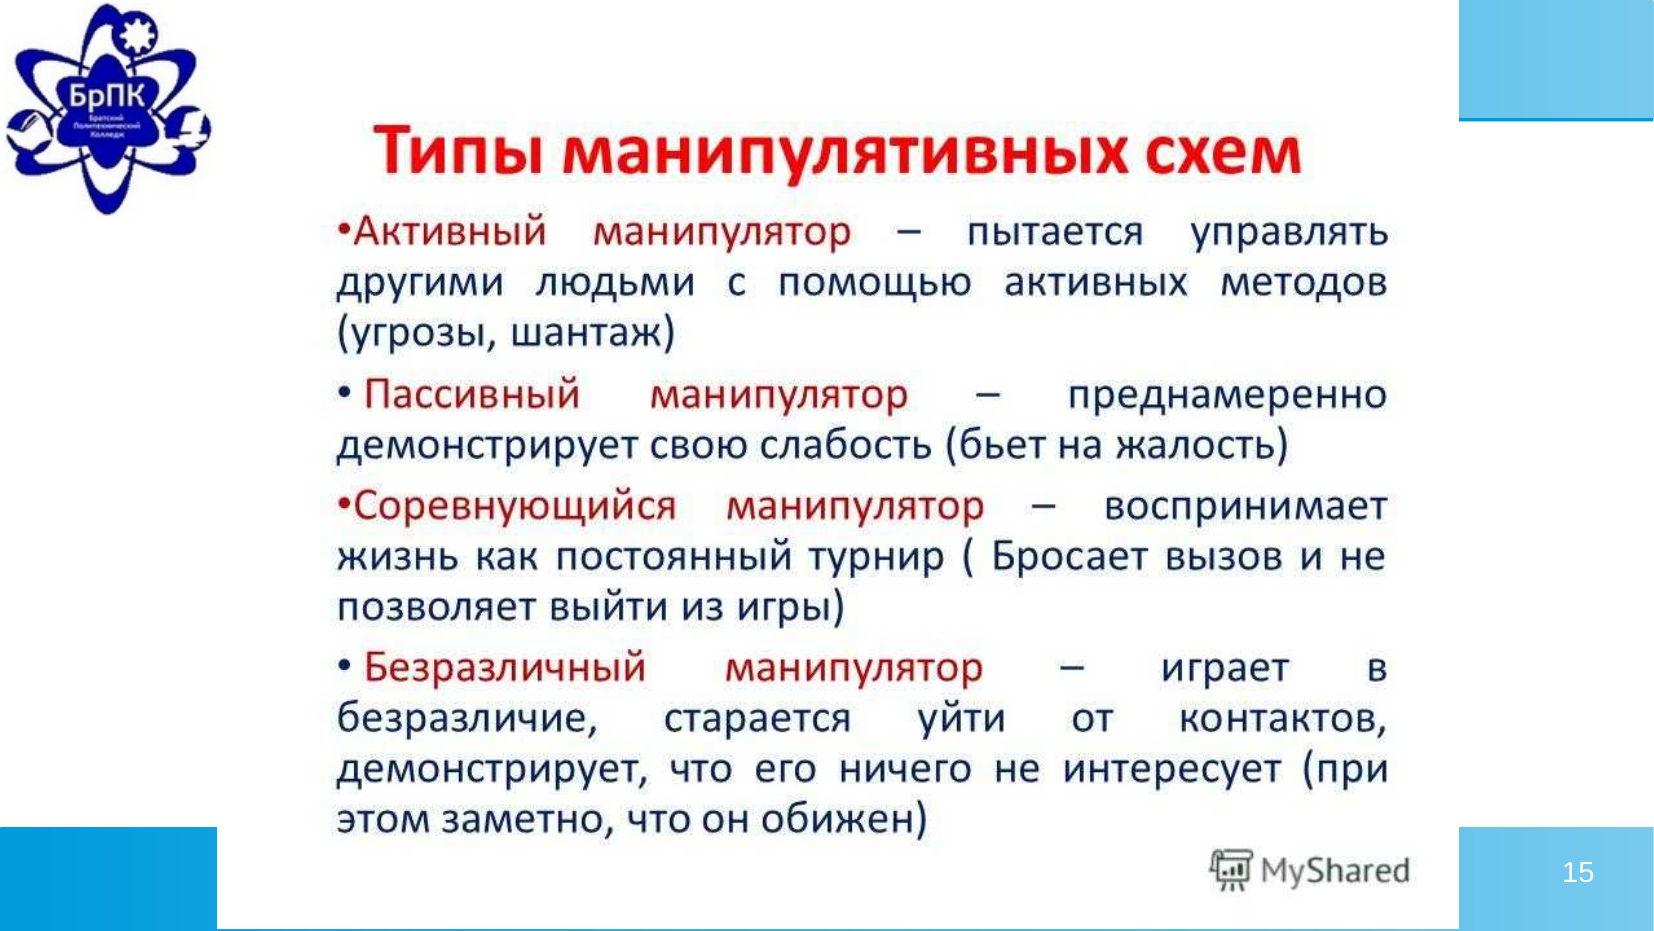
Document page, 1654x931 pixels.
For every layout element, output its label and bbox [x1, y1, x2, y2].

picture [0, 0, 1459, 929]
